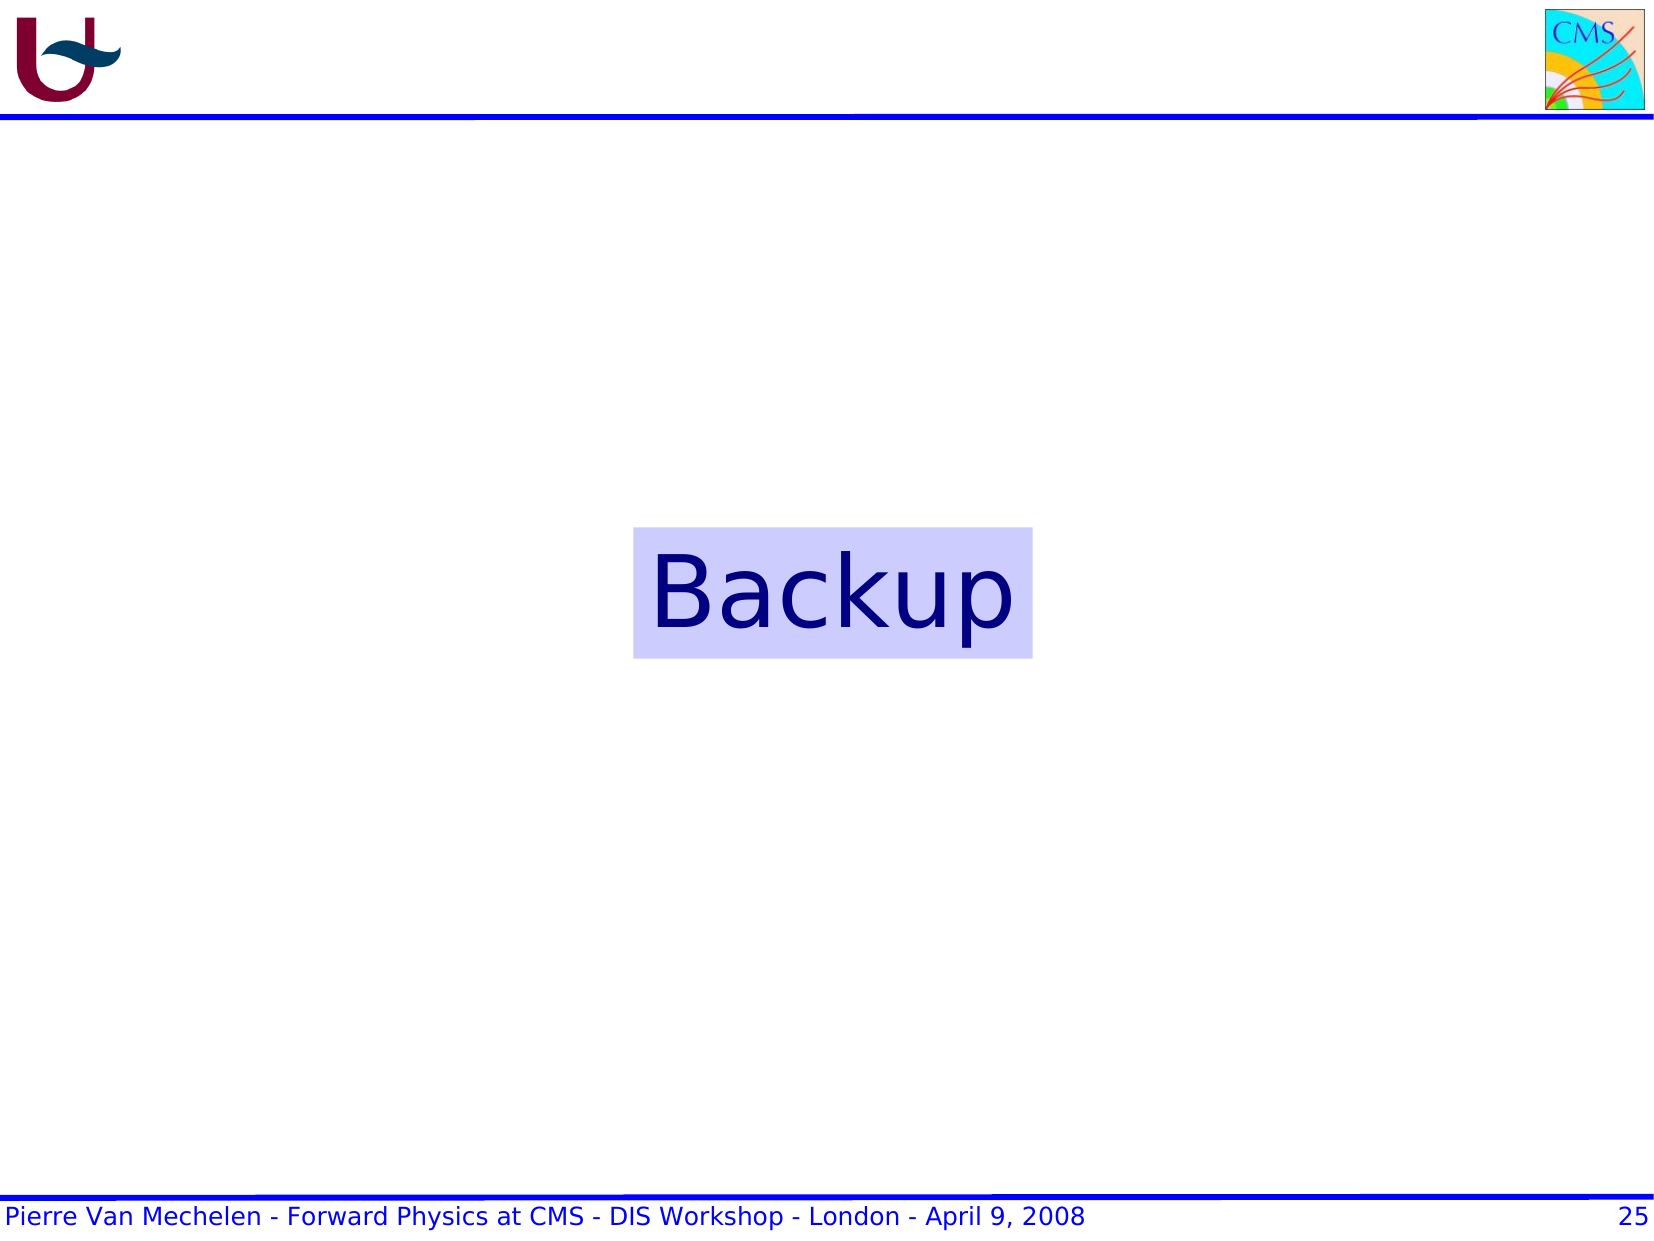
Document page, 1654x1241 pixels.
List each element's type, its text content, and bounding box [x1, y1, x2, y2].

text_box Backup [633, 527, 1026, 659]
picture [9, 10, 128, 109]
picture [1545, 9, 1645, 110]
